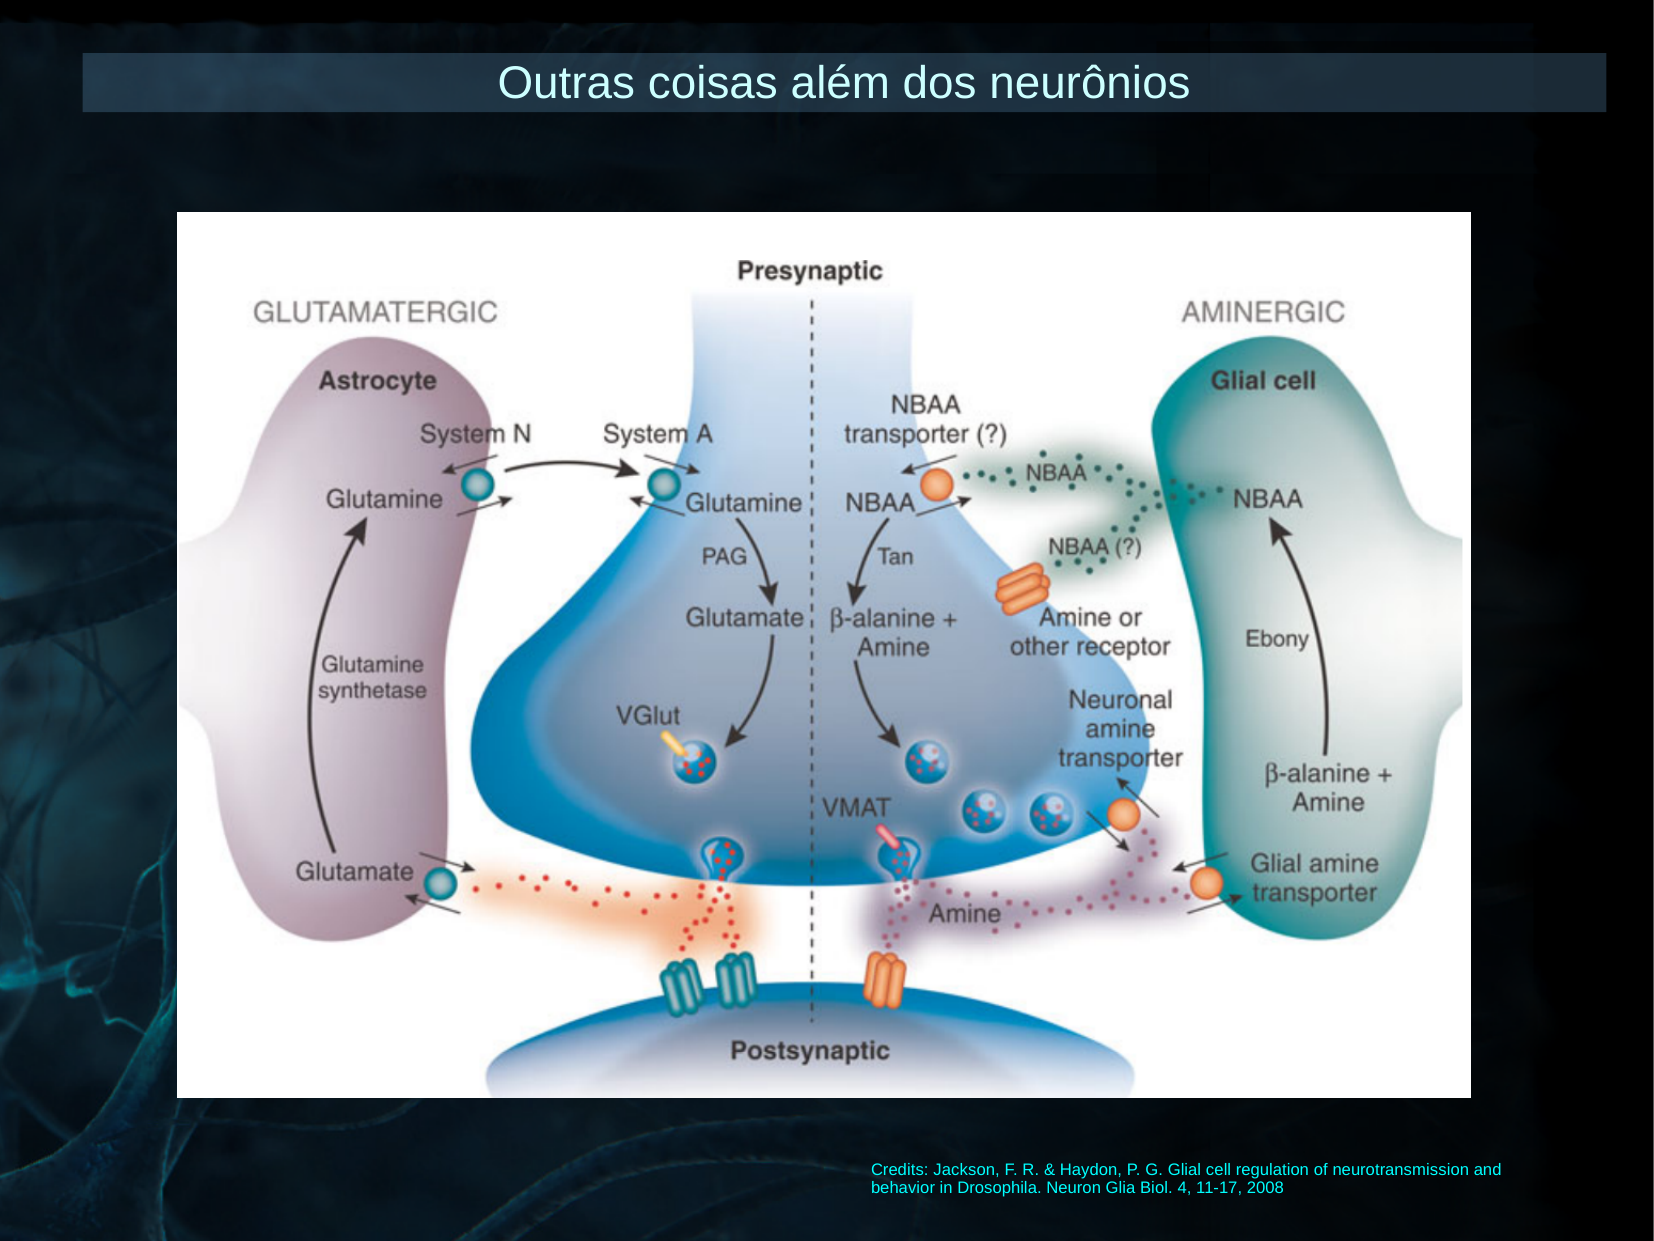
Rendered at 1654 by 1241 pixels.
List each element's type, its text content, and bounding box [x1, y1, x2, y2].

text_box Credits: Jackson, F. R. & Haydon, P. G. Glial cell regulation of neurotransmission and behavior in Drosophila. Neuron Glia Biol. 4, 11-17, 2008 [856, 1152, 1583, 1205]
text_box Outras coisas além dos neurônios [82, 53, 1607, 113]
picture [0, 0, 1654, 1241]
